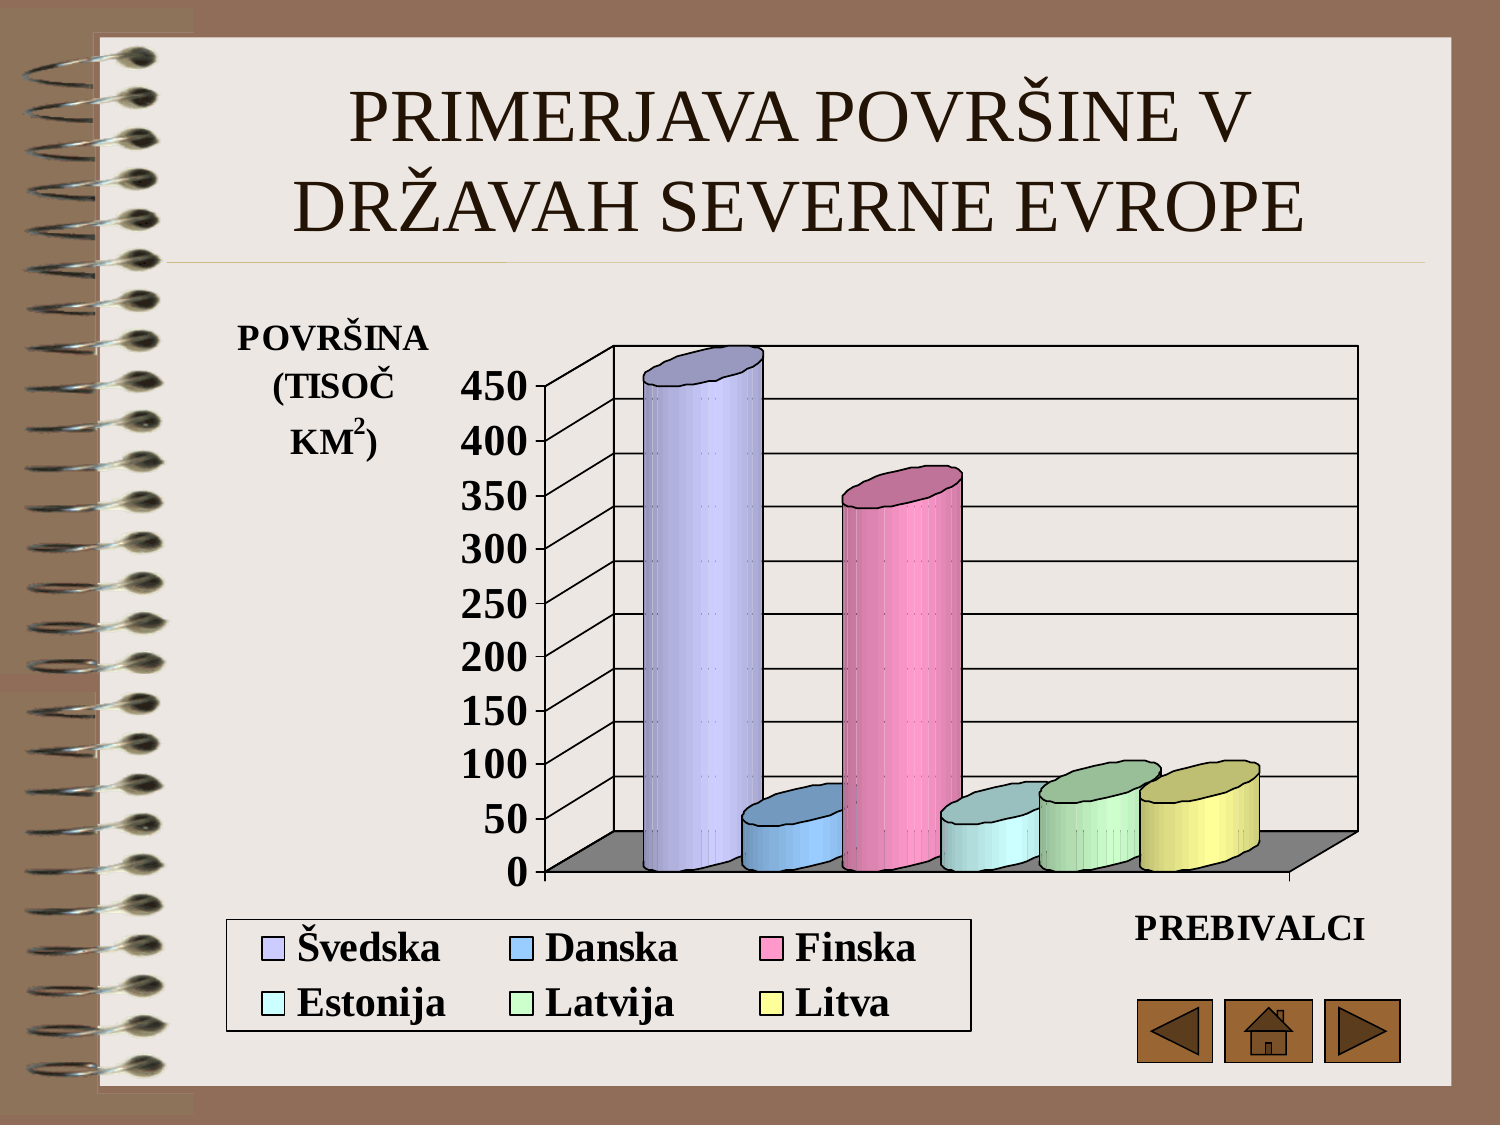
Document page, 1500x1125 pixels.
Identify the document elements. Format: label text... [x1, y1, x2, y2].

picture [0, 8, 194, 674]
text_box [1324, 999, 1400, 1063]
text_box [1137, 1040, 1213, 1063]
picture [212, 287, 1380, 1040]
picture [0, 692, 194, 1115]
text_box [1224, 1040, 1313, 1063]
title PRIMERJAVA POVRŠINE V DRŽAVAH SEVERNE EVROPE [174, 62, 1425, 250]
